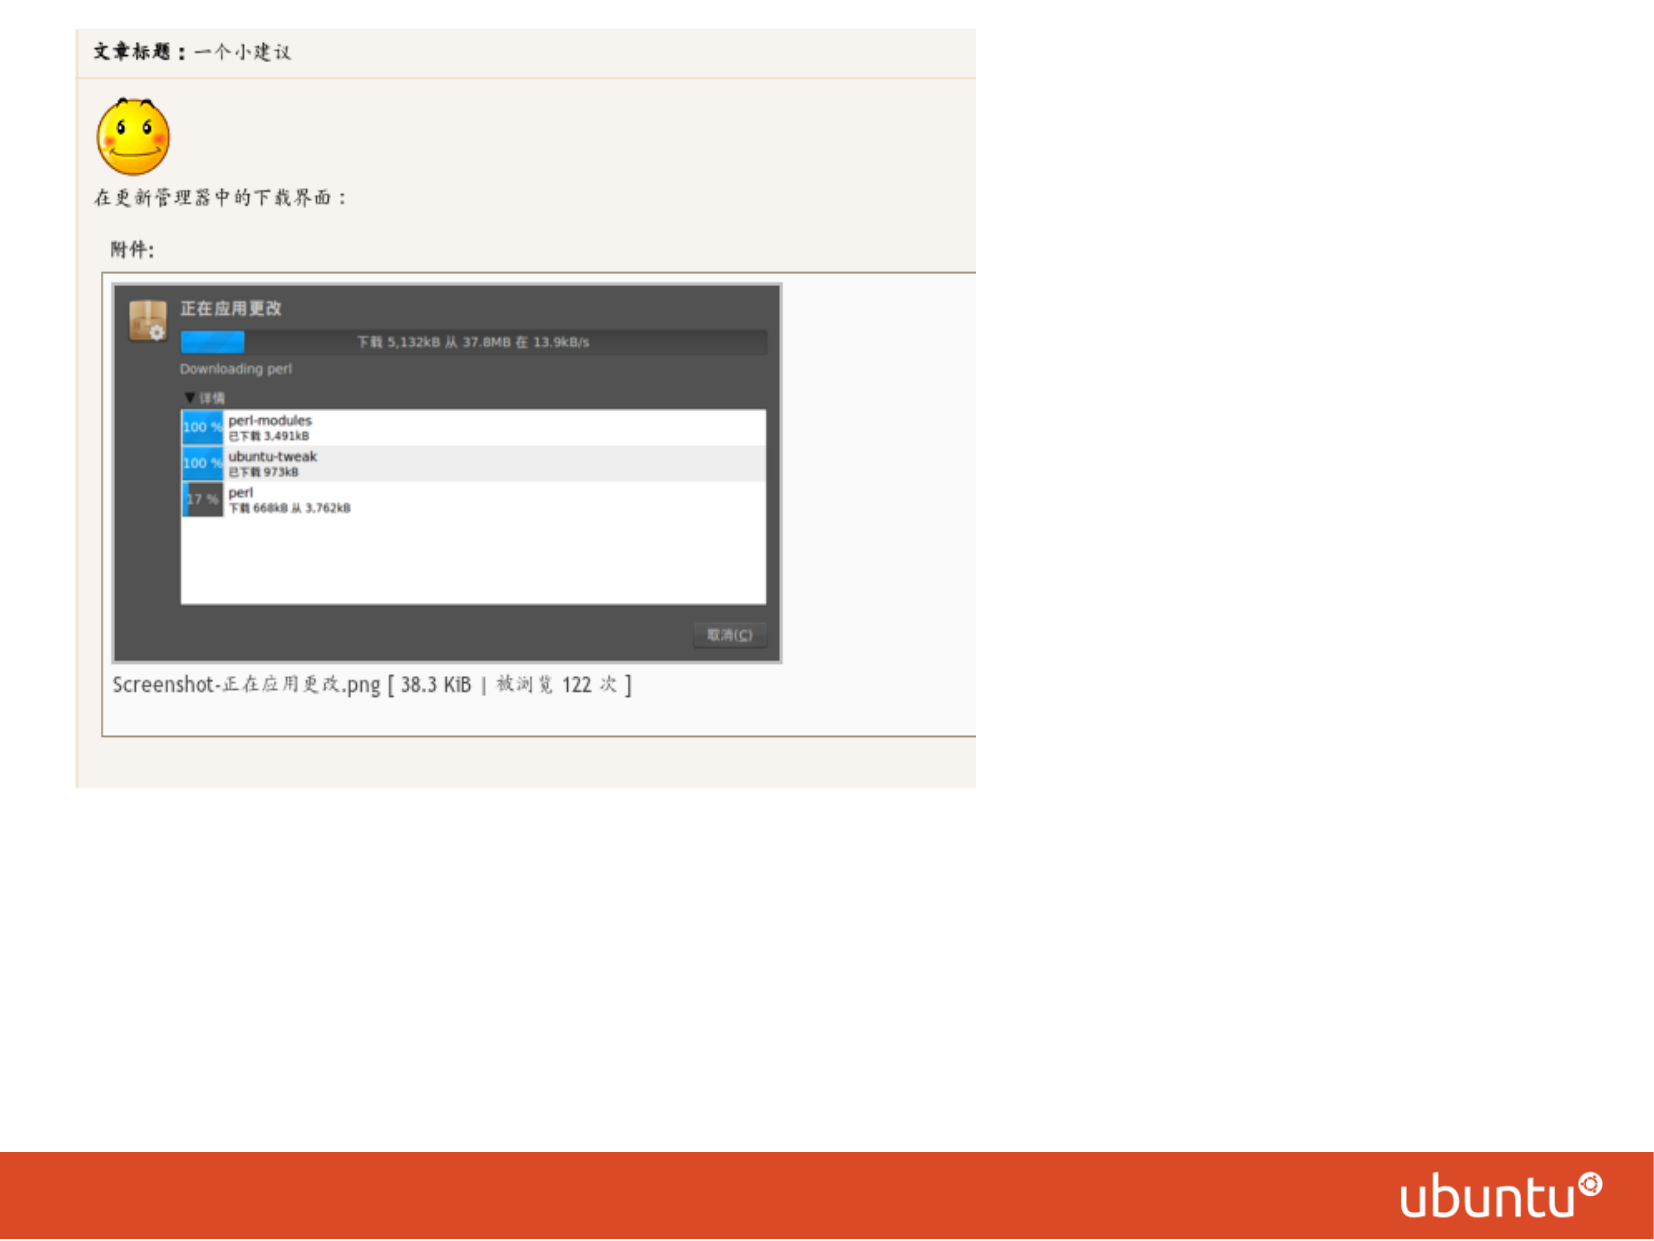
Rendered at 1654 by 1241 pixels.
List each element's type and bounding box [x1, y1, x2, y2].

picture [0, 1152, 1654, 1239]
picture [75, 29, 976, 788]
